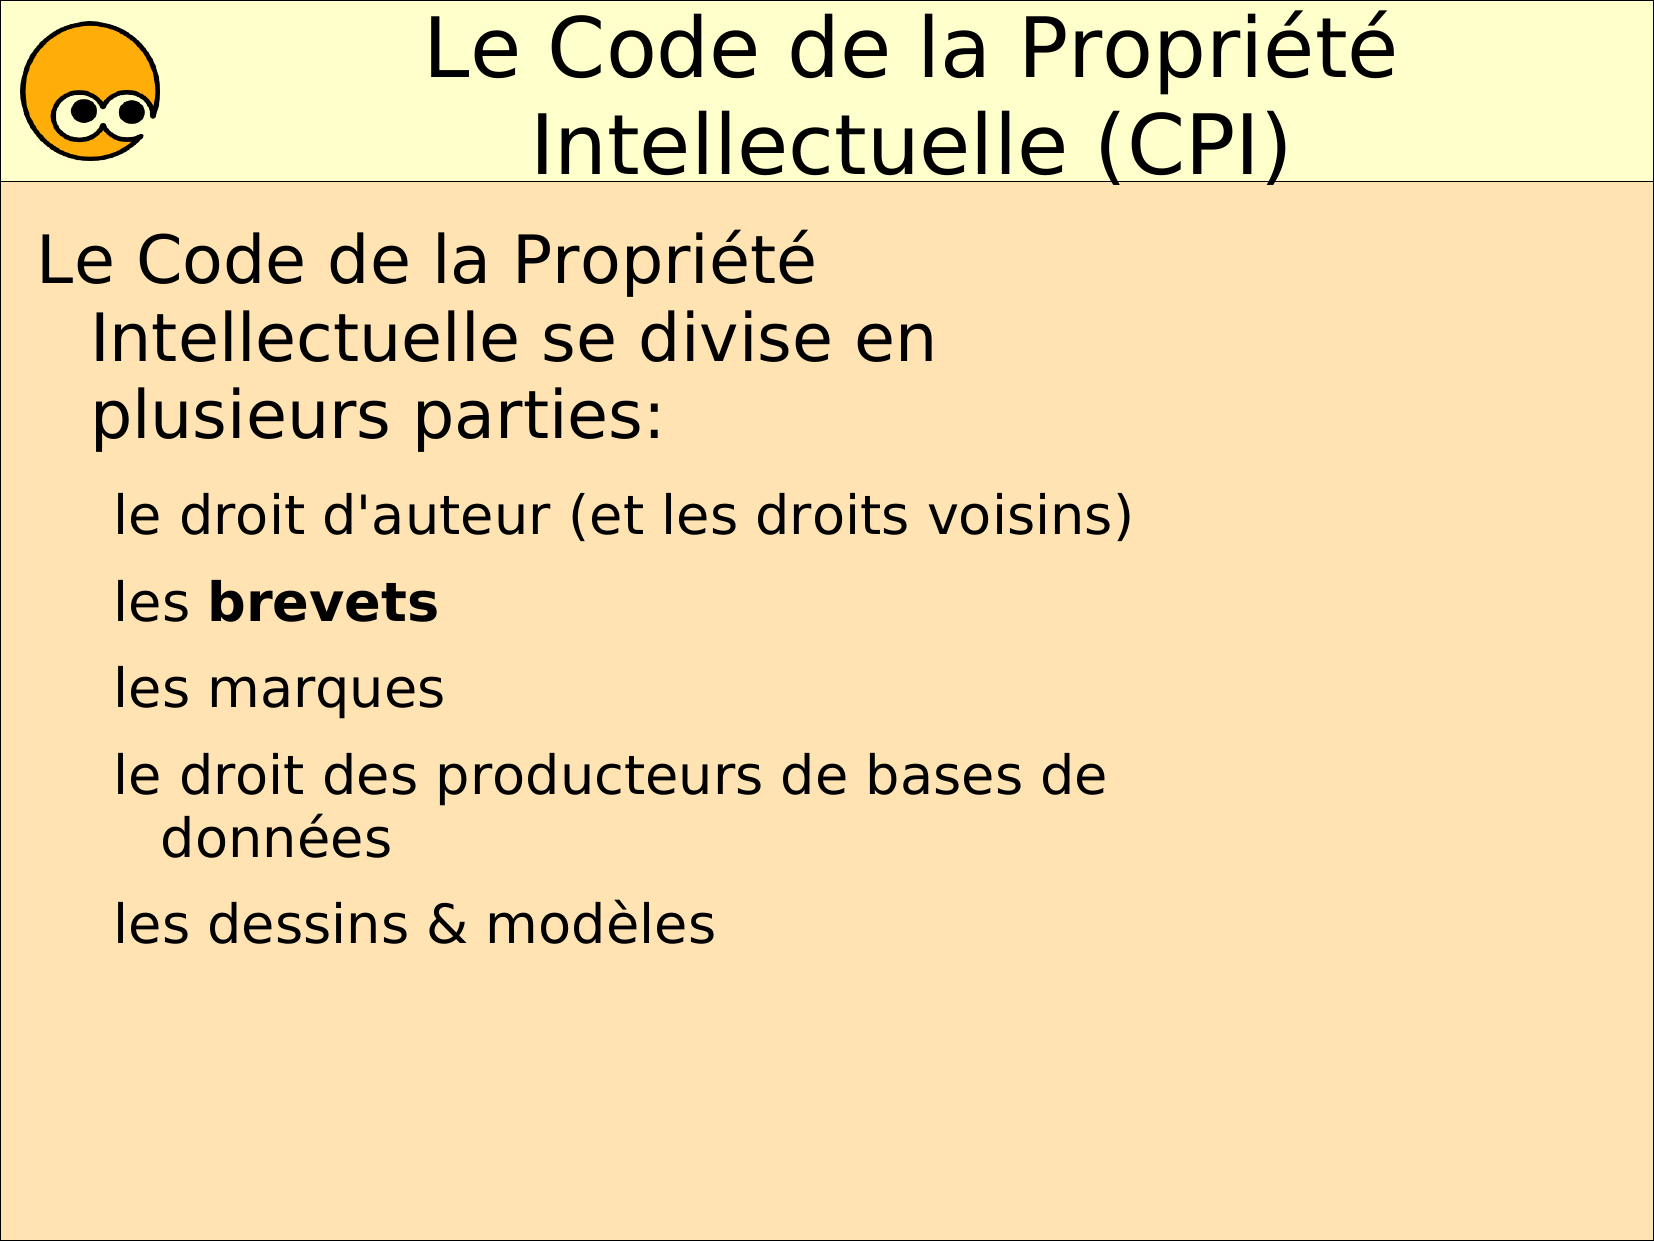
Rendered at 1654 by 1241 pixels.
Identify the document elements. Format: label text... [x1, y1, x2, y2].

title Le Code de la Propriété Intellectuelle (CPI) [203, 0, 1620, 195]
list Le Code de la Propriété Intellectuelle se divise en plusieurs parties: le droit d'auteur (et les droits voisins) les brevets les marques le droit des producteurs de bases de données les dessins & modèles [19, 221, 1216, 1040]
picture [20, 21, 160, 161]
